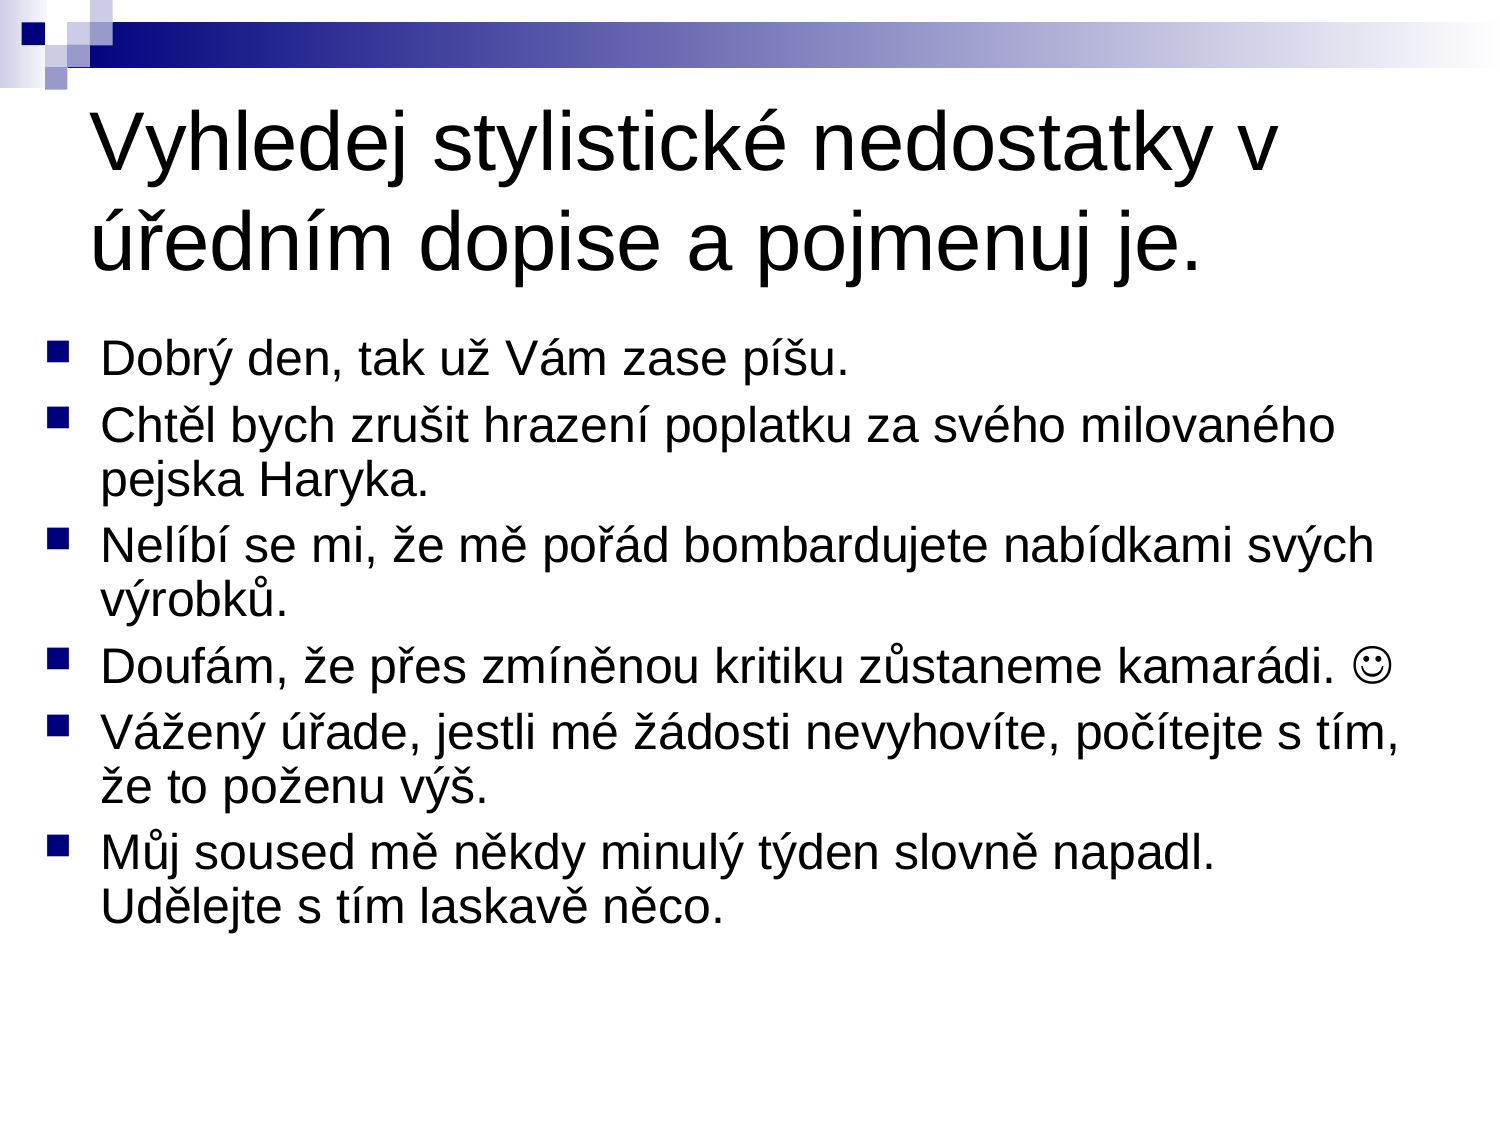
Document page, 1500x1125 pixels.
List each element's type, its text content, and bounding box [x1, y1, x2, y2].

title Vyhledej stylistické nedostatky v úředním dopise a pojmenuj je. [75, 75, 1426, 301]
list Dobrý den, tak už Vám zase píšu. Chtěl bych zrušit hrazení poplatku za svého milovaného pejska Haryka. Nelíbí se mi, že mě pořád bombardujete nabídkami svých výrobků. Doufám, že přes zmíněnou kritiku zůstaneme kamarádi.  Vážený úřade, jestli mé žádosti nevyhovíte, počítejte s tím, že to poženu výš. Můj soused mě někdy minulý týden slovně napadl. Udělejte s tím laskavě něco. [29, 324, 1426, 1009]
